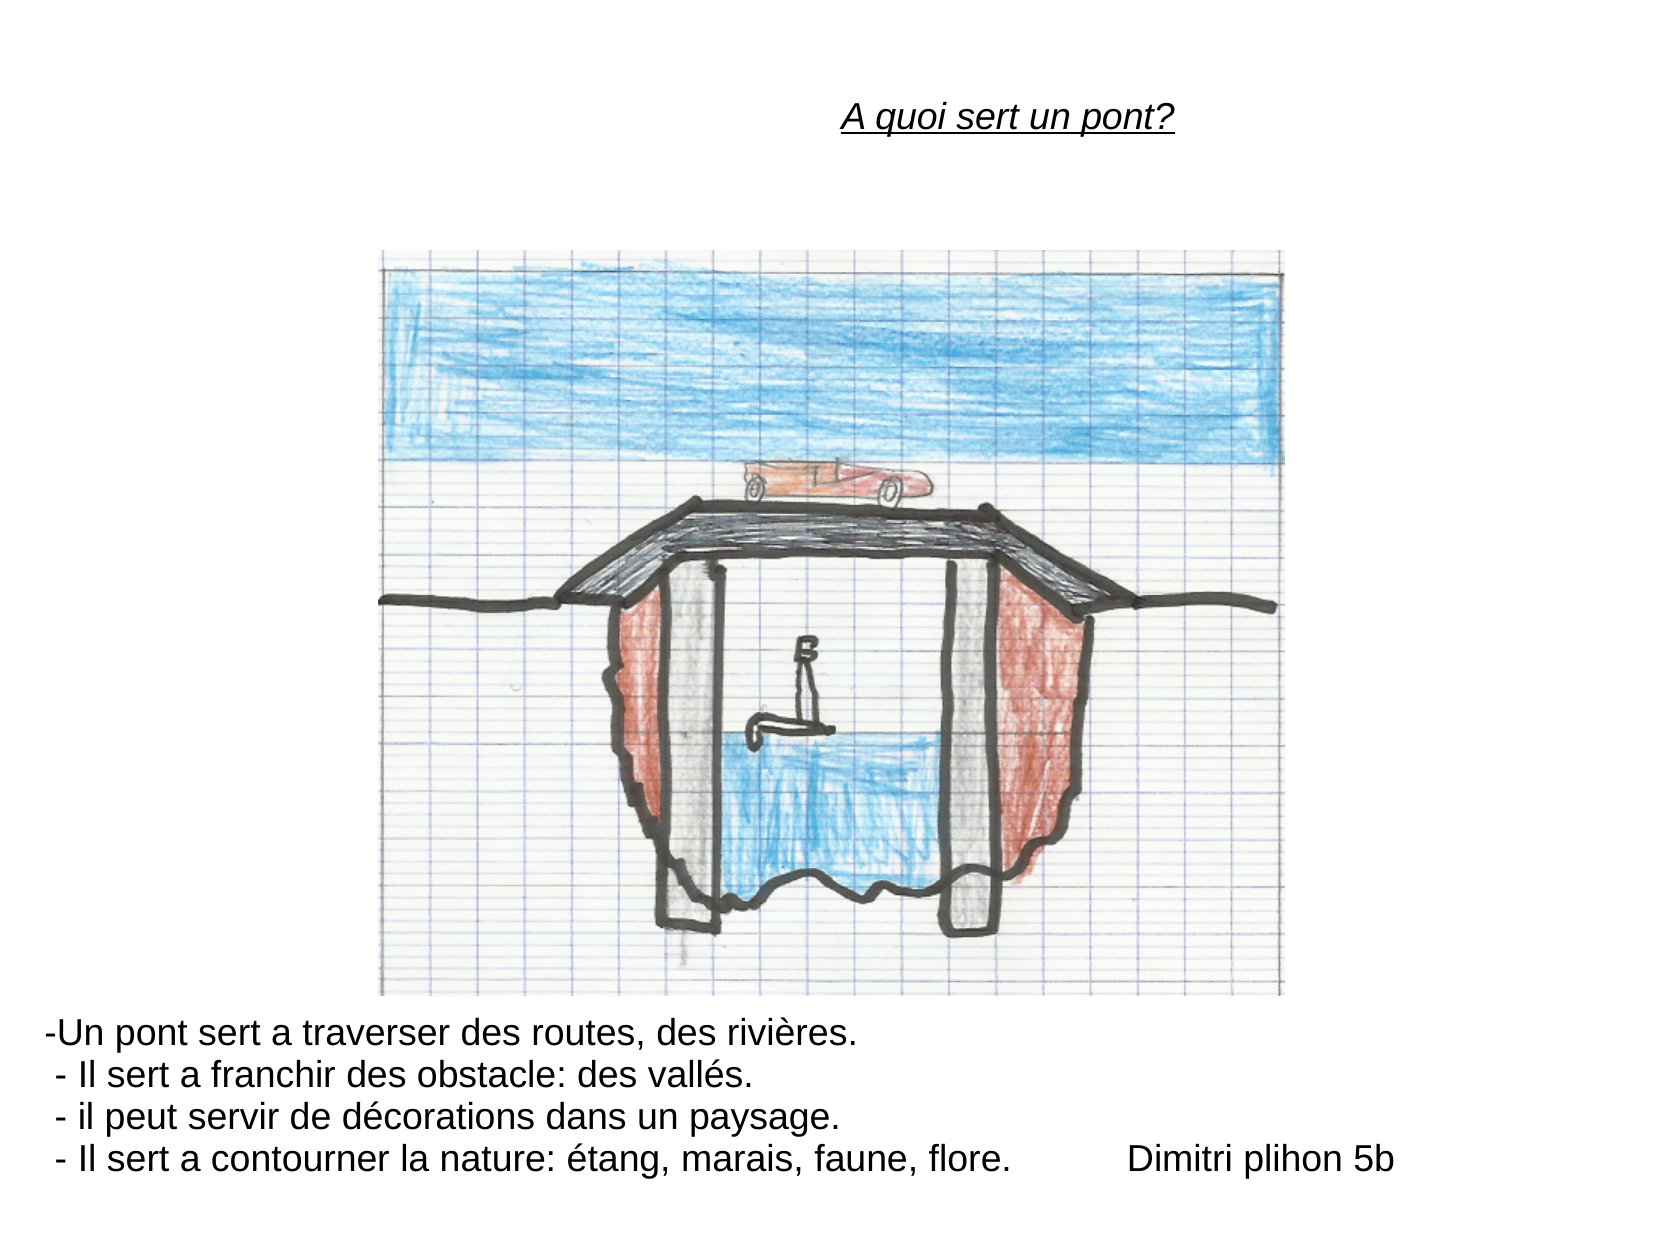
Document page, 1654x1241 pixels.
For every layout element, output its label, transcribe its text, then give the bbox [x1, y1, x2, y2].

picture [378, 250, 1285, 996]
text_box A quoi sert un pont? [826, 88, 1625, 146]
text_box -Un pont sert a traverser des routes, des rivières. - Il sert a franchir des obstacle: des vallés. - il peut servir de décorations dans un paysage. - Il sert a contourner la nature: étang, marais, faune, flore. Dimitri plihon 5b [29, 1003, 1654, 1229]
